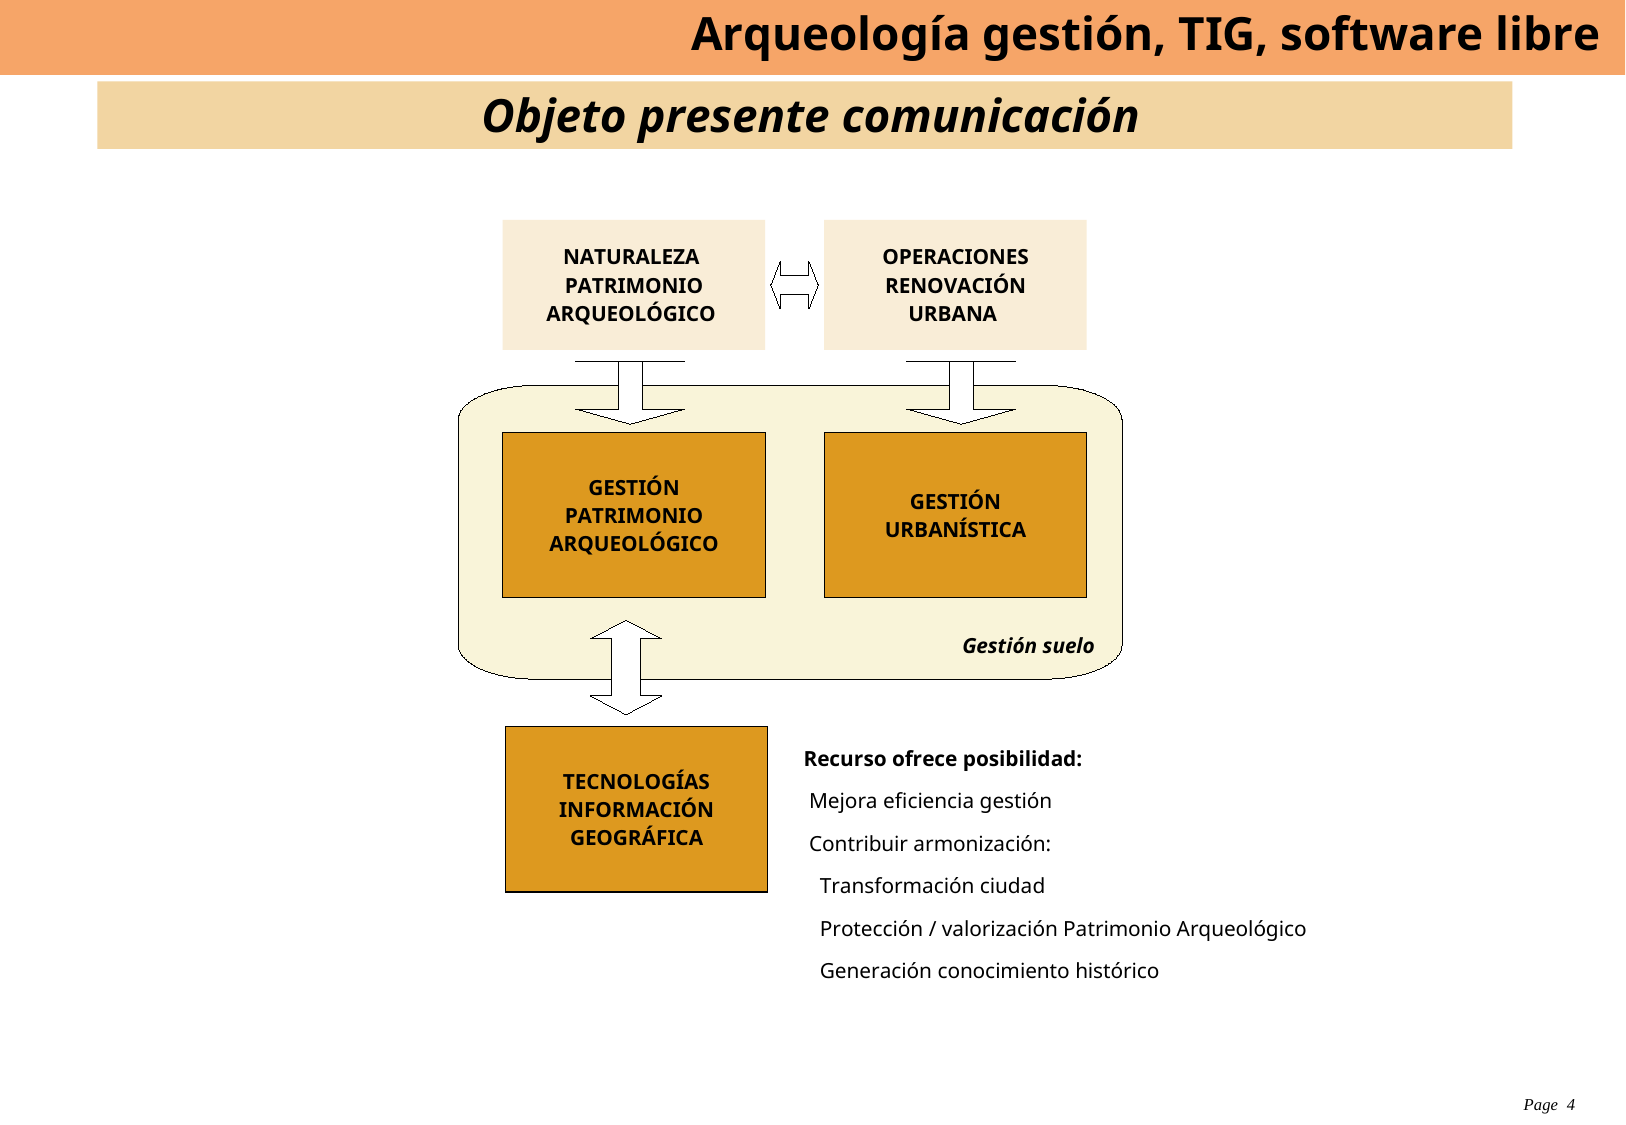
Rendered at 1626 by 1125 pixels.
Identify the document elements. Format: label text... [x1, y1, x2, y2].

text_box Recurso ofrece posibilidad: Mejora eficiencia gestión Contribuir armonización: Transformación ciudad Protección / valorización Patrimonio Arqueológico Generación conocimiento histórico [788, 736, 1329, 1036]
text_box Gestión suelo [947, 623, 1116, 667]
text_box GESTIÓN PATRIMONIO ARQUEOLÓGICO [502, 432, 766, 598]
text_box [458, 361, 1123, 715]
text_box [0, 0, 1626, 75]
text_box OPERACIONES RENOVACIÓN URBANA [824, 219, 1087, 350]
text_box TECNOLOGÍAS INFORMACIÓN GEOGRÁFICA [505, 726, 768, 892]
text_box GESTIÓN URBANÍSTICA [824, 432, 1087, 598]
text_box NATURALEZA PATRIMONIO ARQUEOLÓGICO [502, 219, 766, 350]
text_box Objeto presente comunicación [97, 81, 1513, 149]
text_box [770, 261, 819, 309]
text_box Arqueología gestión, TIG, software libre [600, 0, 1616, 73]
